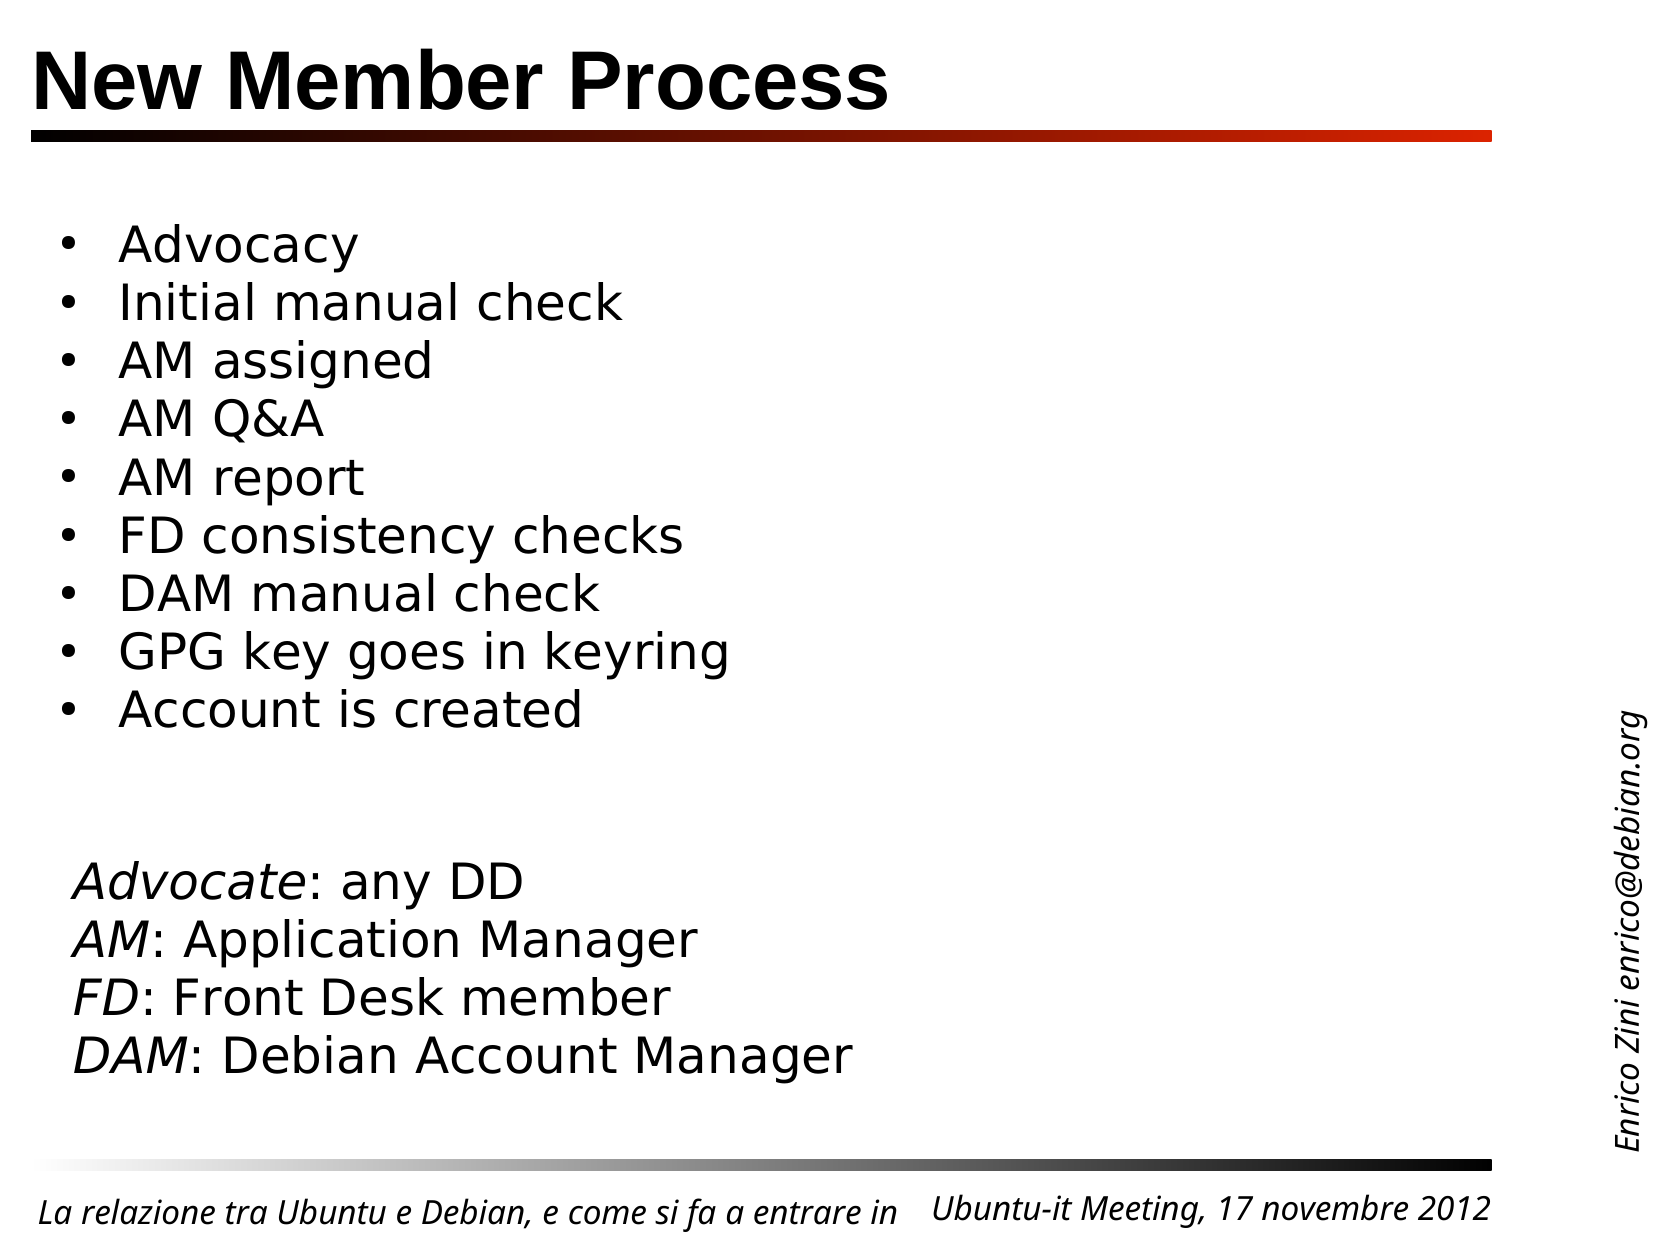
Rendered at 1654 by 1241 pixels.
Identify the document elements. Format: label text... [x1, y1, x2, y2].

text_box New Member Process [31, 34, 1438, 168]
text_box Advocate: any DD AM: Application Manager FD: Front Desk member DAM: Debian Account Manager [72, 852, 1308, 1086]
text_box Advocacy Initial manual check AM assigned AM Q&A AM report FD consistency checks DAM manual check GPG key goes in keyring Account is created [30, 215, 1507, 740]
